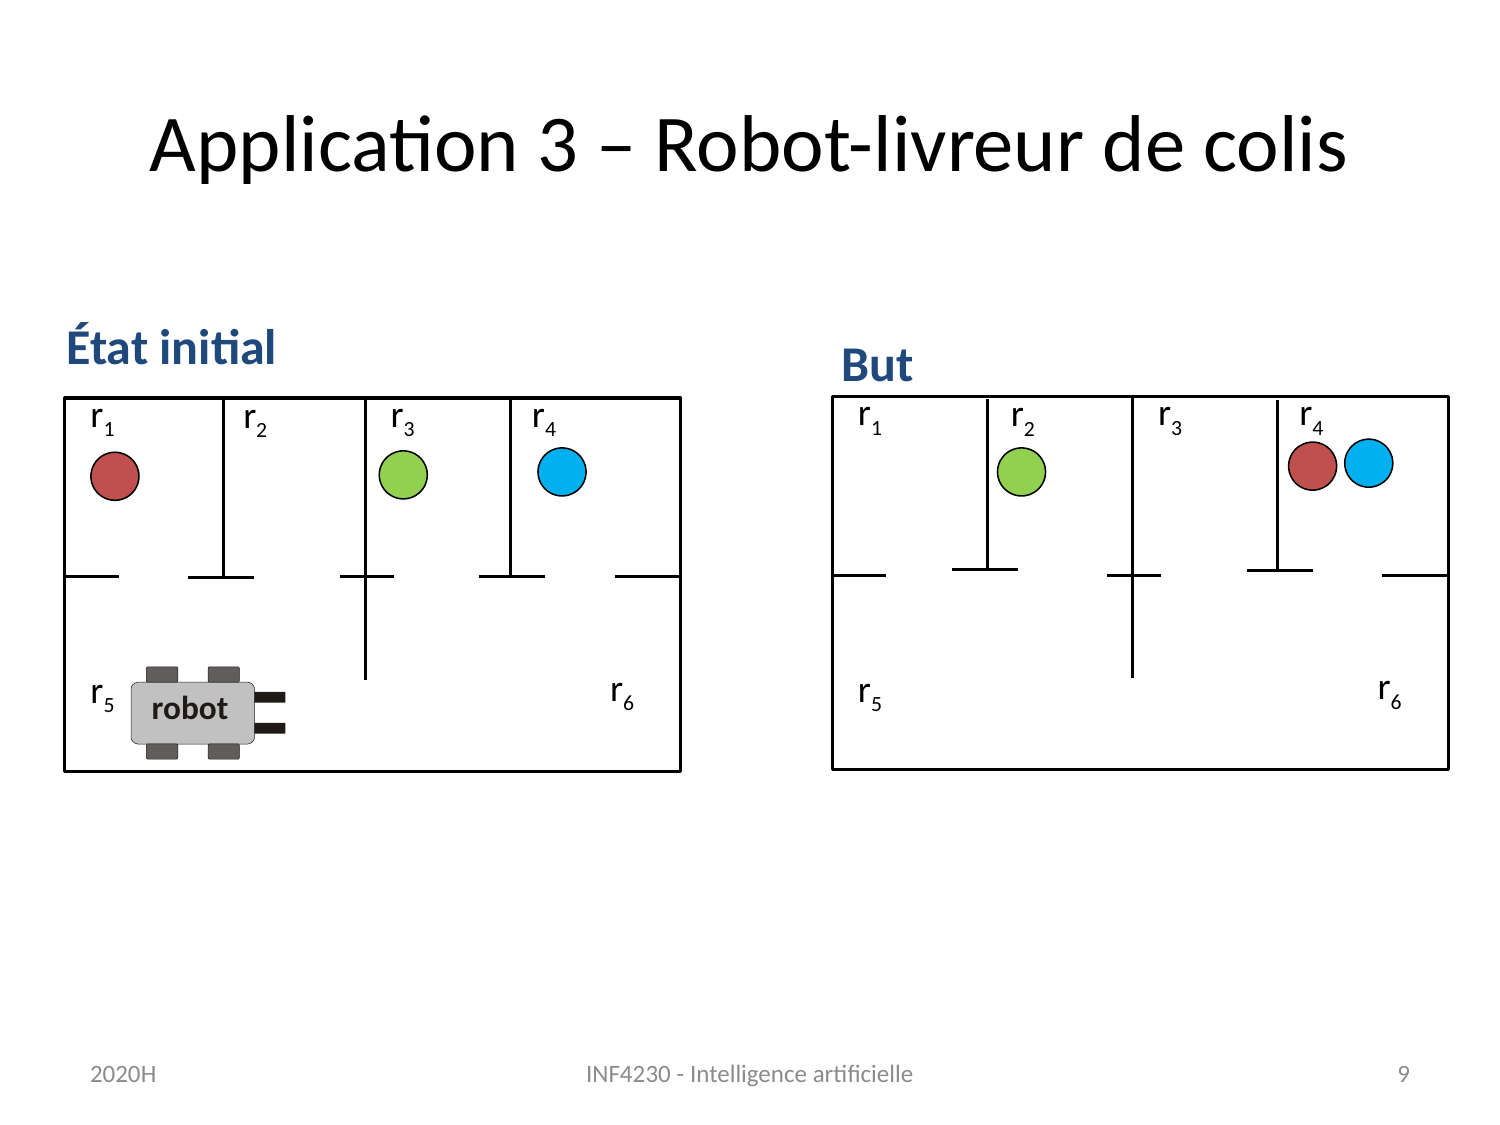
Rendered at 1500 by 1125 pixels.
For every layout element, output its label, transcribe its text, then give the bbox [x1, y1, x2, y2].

footer INF4230 - Intelligence artificielle [512, 1042, 988, 1103]
text_box [209, 745, 239, 758]
text_box r3 [1143, 380, 1198, 447]
text_box [537, 447, 587, 496]
text_box [1344, 439, 1393, 488]
text_box r2 [996, 381, 1050, 448]
slide_number <numéro> [1074, 1042, 1425, 1103]
text_box [1288, 442, 1337, 491]
text_box r5 [843, 657, 897, 724]
text_box [379, 450, 428, 499]
text_box r2 [228, 383, 283, 450]
text_box r1 [75, 383, 130, 449]
text_box [997, 447, 1046, 496]
text_box [132, 683, 286, 743]
title Application 3 – Robot-livreur de colis [75, 45, 1425, 233]
text_box État initial [51, 307, 293, 383]
text_box r5 [75, 658, 130, 725]
text_box r4 [517, 382, 571, 449]
text_box r3 [375, 382, 430, 449]
text_box robot [151, 686, 229, 727]
text_box r1 [843, 399, 897, 447]
text_box r4 [1284, 380, 1339, 447]
slide_number 2020H [75, 1042, 425, 1103]
text_box [147, 745, 177, 758]
text_box r6 [1362, 654, 1417, 721]
text_box But [827, 324, 929, 399]
text_box [147, 668, 177, 681]
text_box [209, 668, 239, 681]
text_box [90, 452, 139, 501]
text_box r6 [595, 656, 650, 723]
